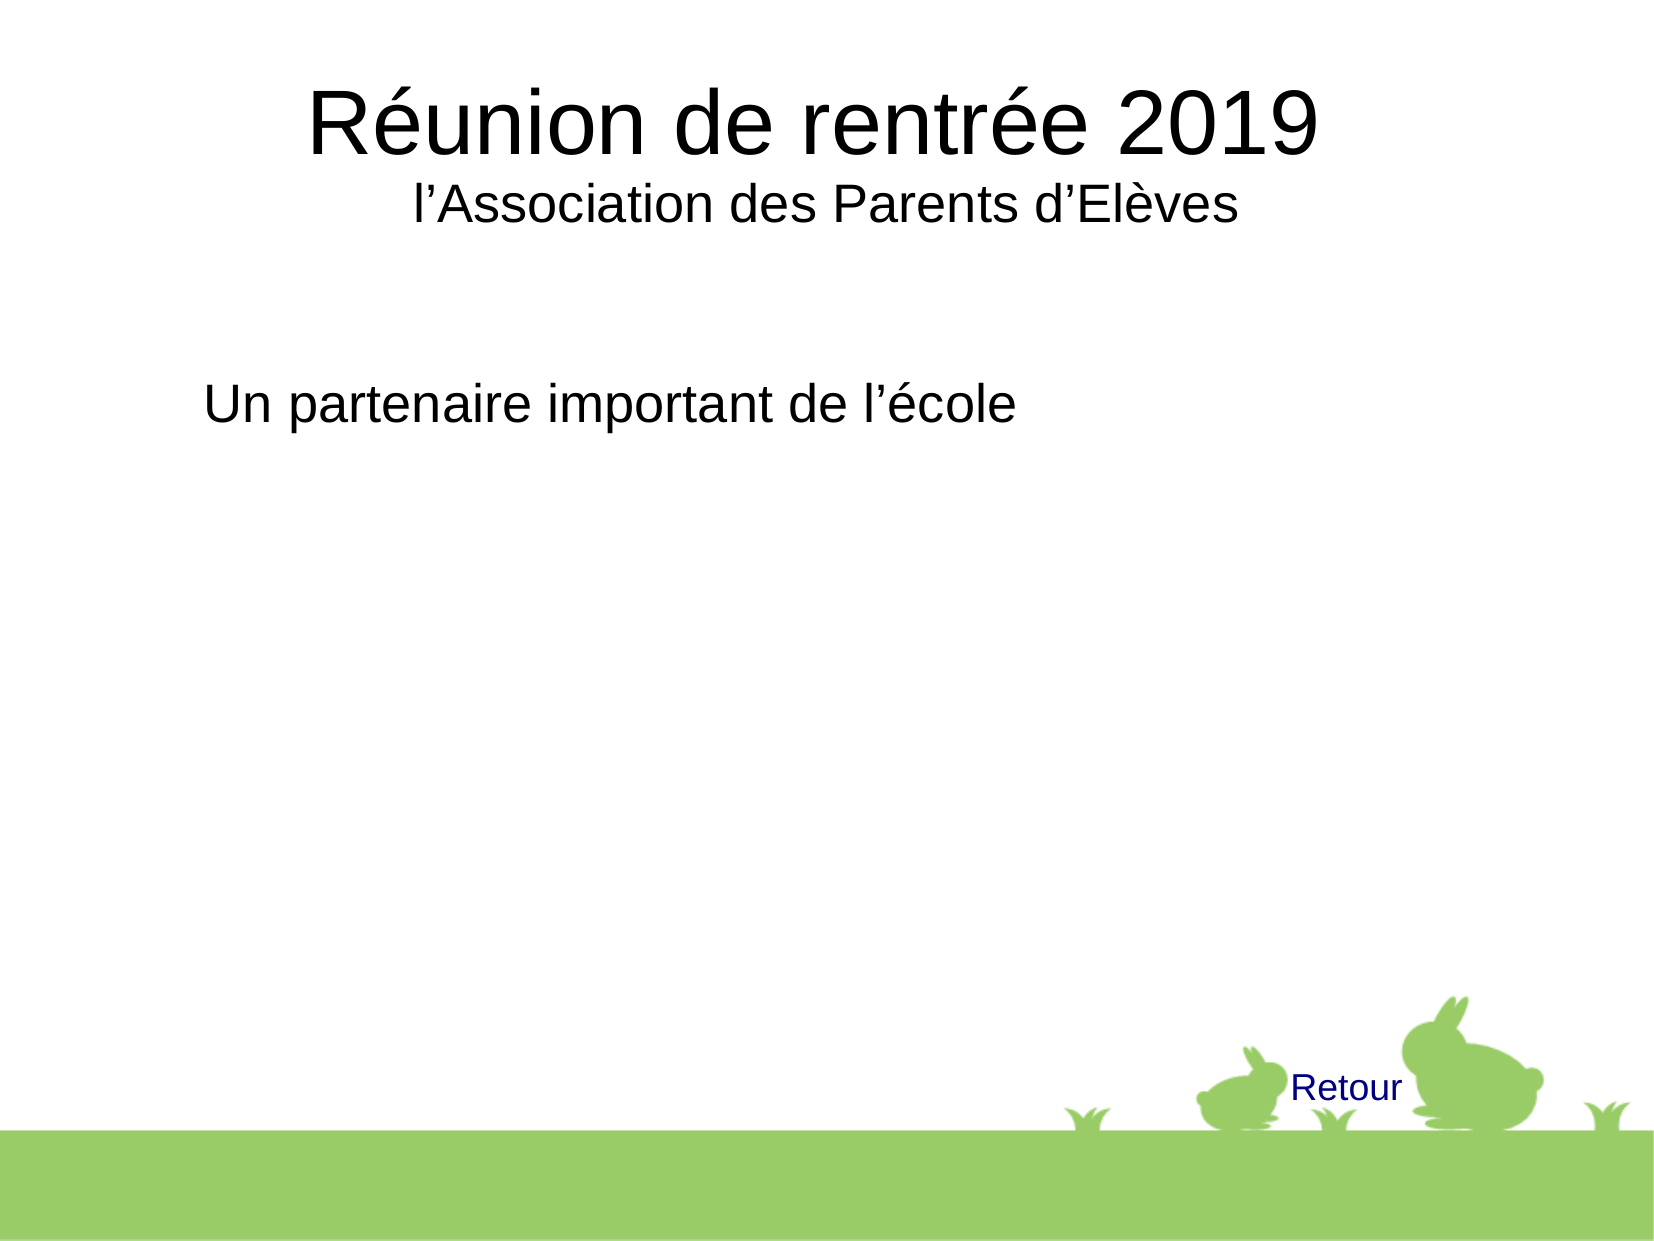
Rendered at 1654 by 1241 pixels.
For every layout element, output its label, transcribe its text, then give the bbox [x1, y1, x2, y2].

picture [0, 0, 1654, 1241]
text_box Un partenaire important de l’école [188, 366, 1170, 987]
title Réunion de rentrée 2019 l’Association des Parents d’Elèves [82, 49, 1571, 257]
text_box Retour [1275, 1058, 1441, 1123]
